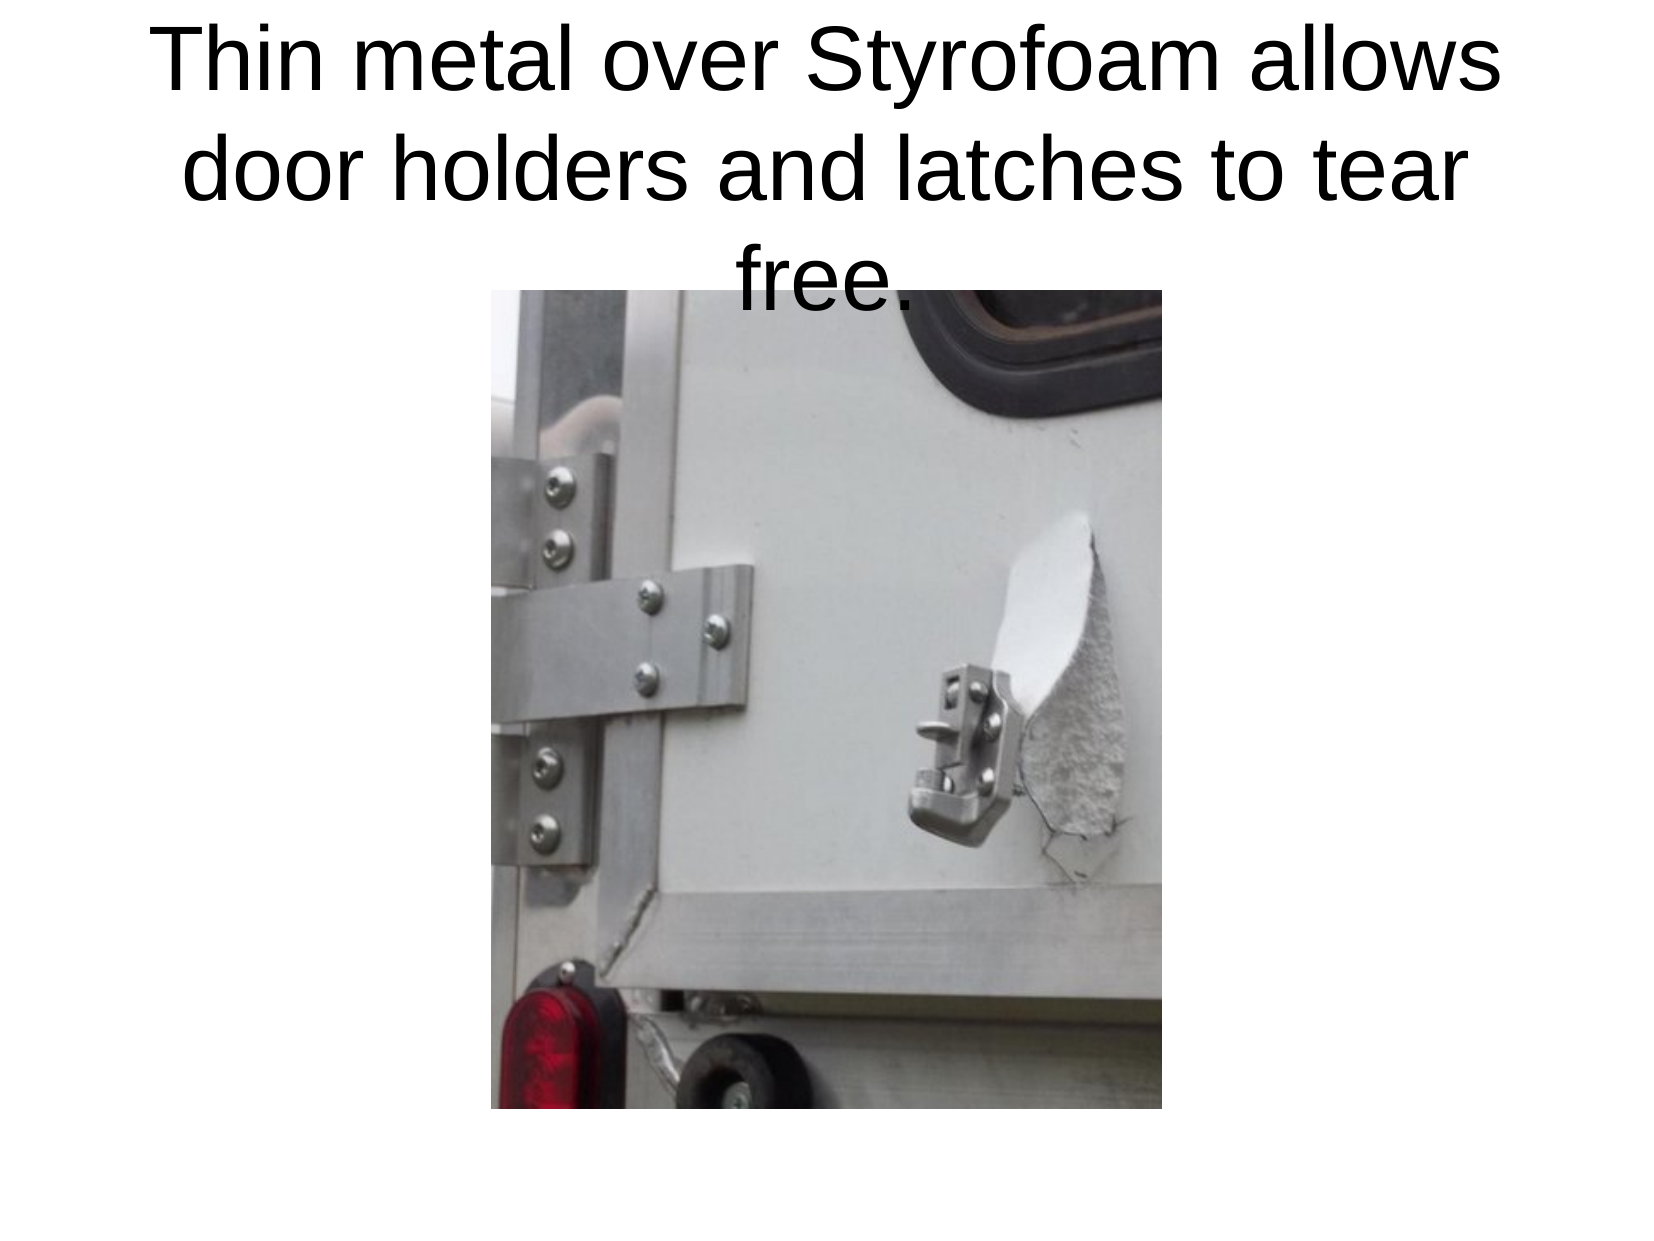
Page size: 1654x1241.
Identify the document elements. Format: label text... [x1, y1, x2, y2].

picture [491, 307, 1162, 1109]
title Thin metal over Styrofoam allows door holders and latches to tear free. [82, 0, 1571, 307]
